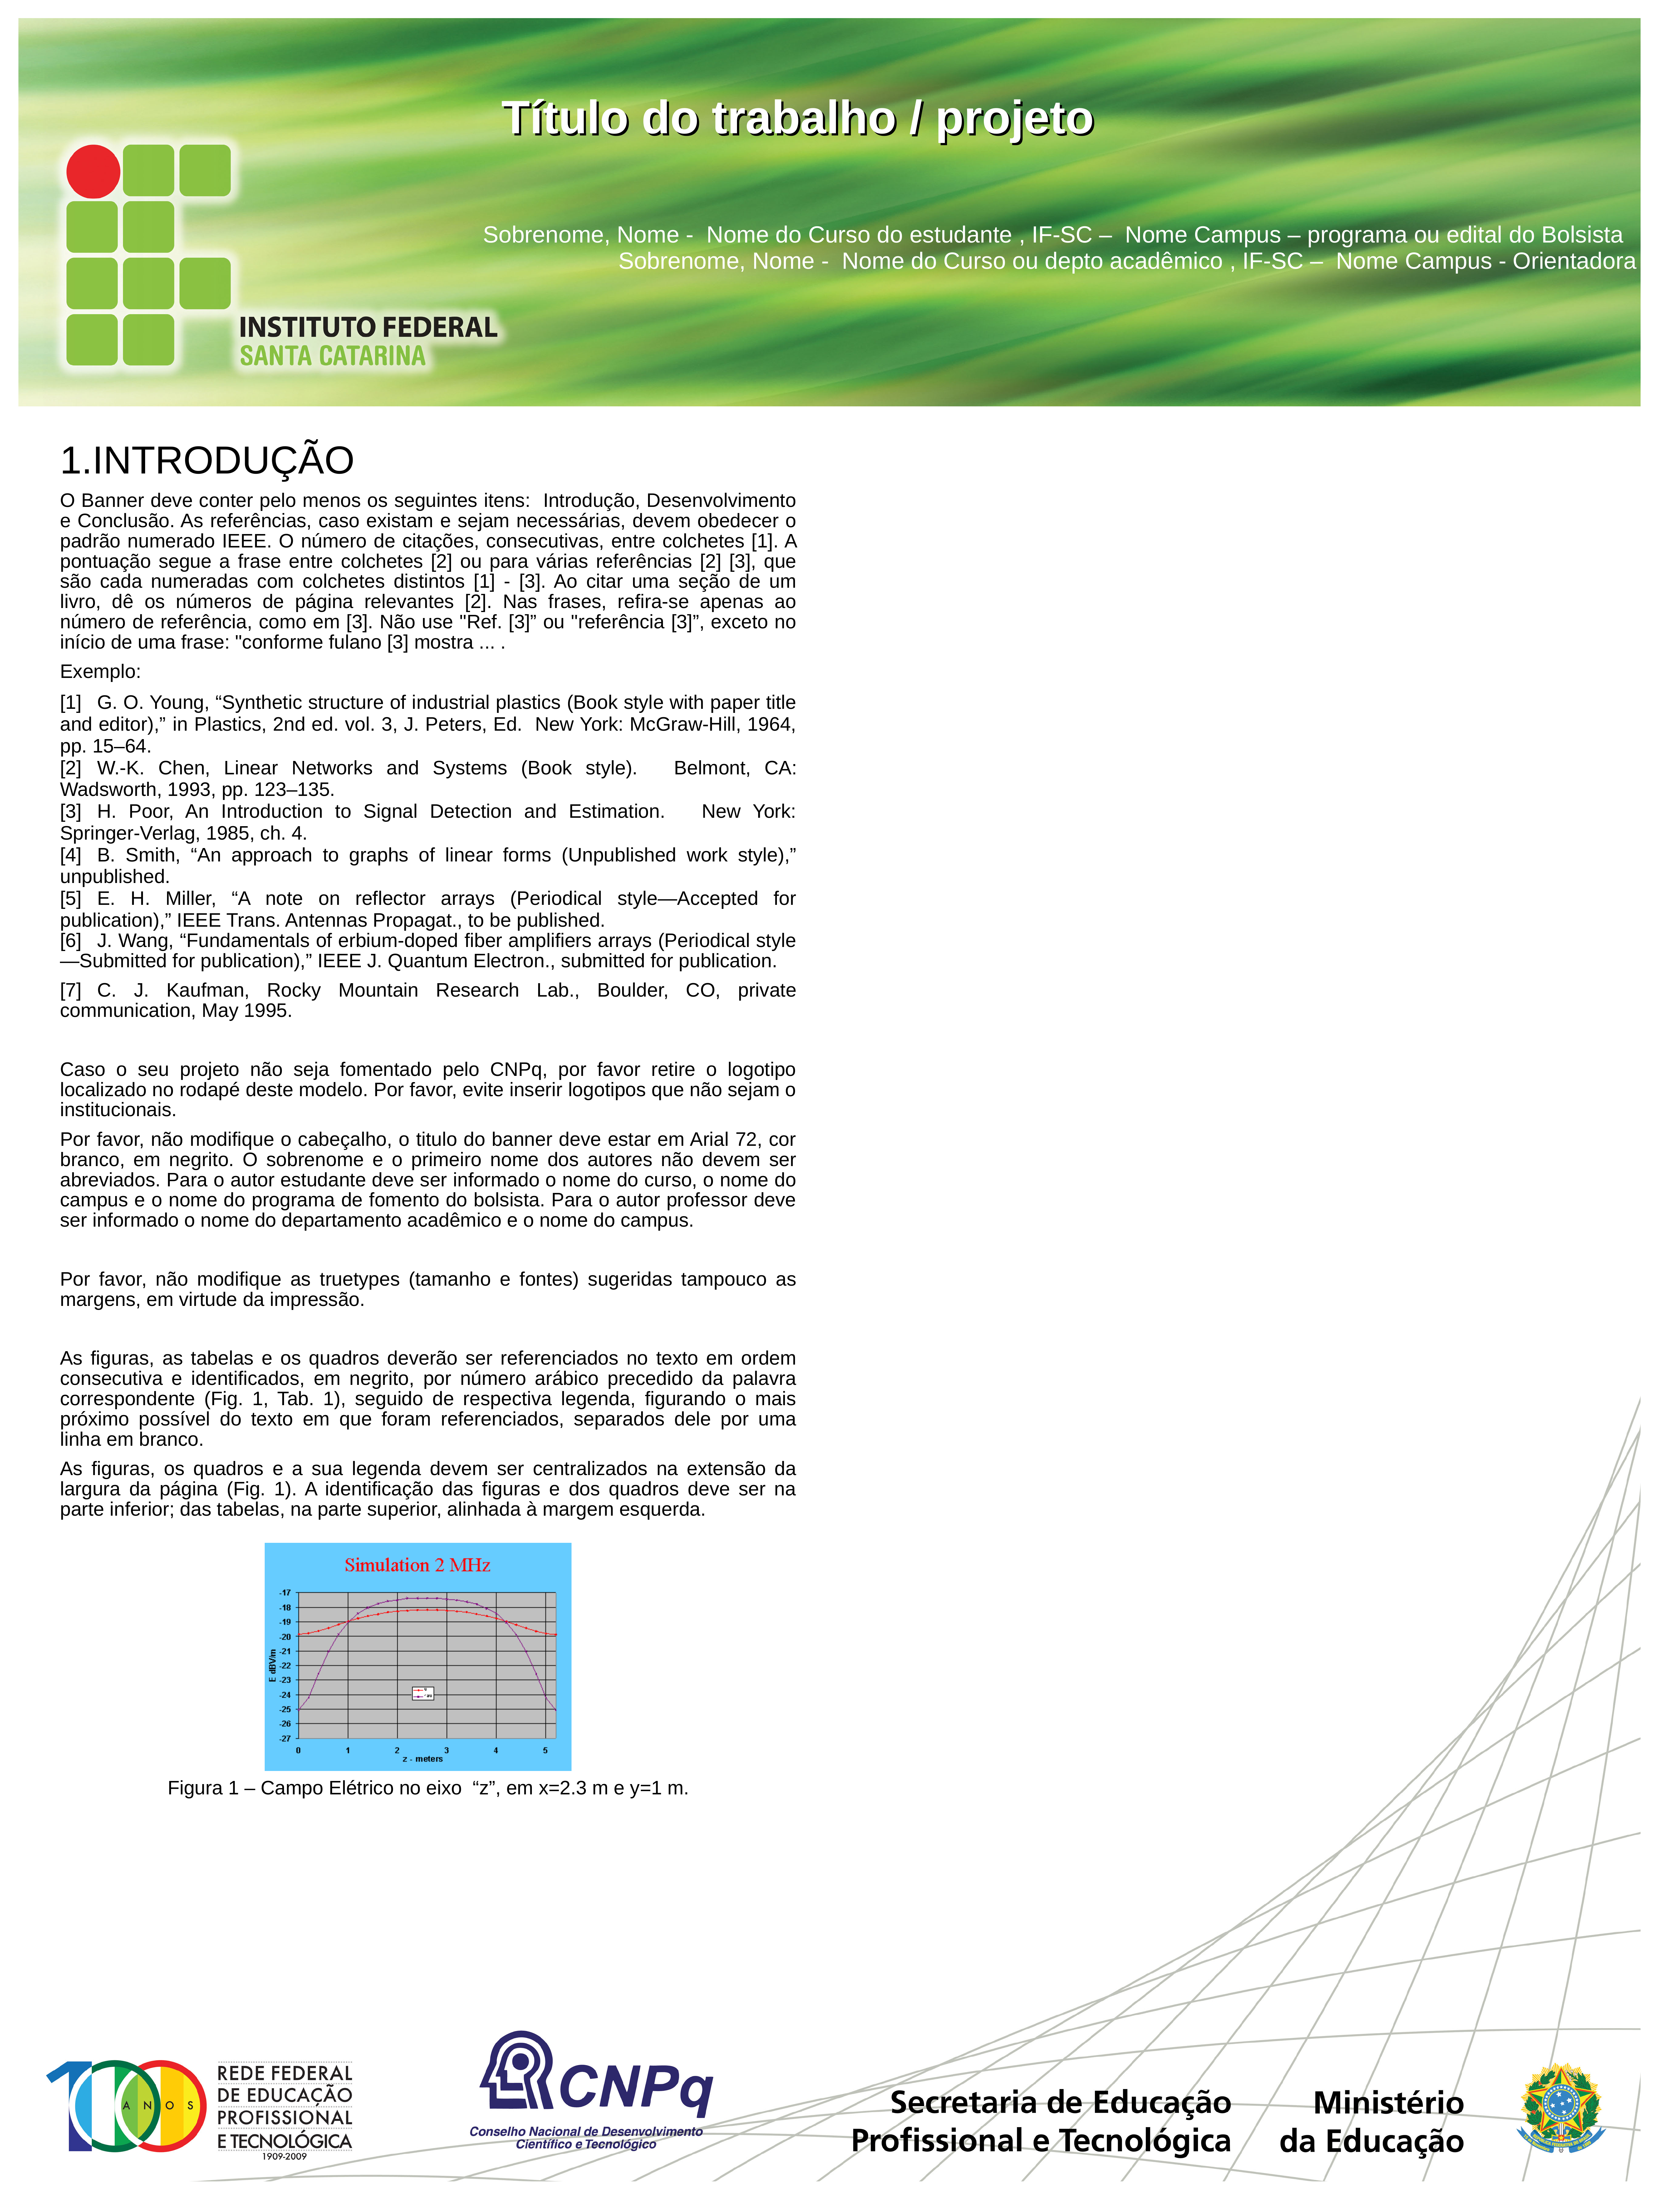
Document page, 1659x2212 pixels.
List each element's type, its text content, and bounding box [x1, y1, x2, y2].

list 1.INTRODUÇÃO O Banner deve conter pelo menos os seguintes itens: Introdução, Desenvolvimento e Conclusão. As referências, caso existam e sejam necessárias, devem obedecer o padrão numerado IEEE. O número de citações, consecutivas, entre colchetes [1]. A pontuação segue a frase entre colchetes [2] ou para várias referências [2] [3], que são cada numeradas com colchetes distintos [1] - [3]. Ao citar uma seção de um livro, dê os números de página relevantes [2]. Nas frases, refira-se apenas ao número de referência, como em [3]. Não use "Ref. [3]” ou "referência [3]”, exceto no início de uma frase: "conforme fulano [3] mostra ... . Exemplo: [1] G. O. Young, “Synthetic structure of industrial plastics (Book style with paper title and editor),” in Plastics, 2nd ed. vol. 3, J. Peters, Ed. New York: McGraw-Hill, 1964, pp. 15–64. [2] W.-K. Chen, Linear Networks and Systems (Book style). Belmont, CA: Wadsworth, 1993, pp. 123–135. [3] H. Poor, An Introduction to Signal Detection and Estimation. New York: Springer-Verlag, 1985, ch. 4. [4] B. Smith, “An approach to graphs of linear forms (Unpublished work style),” unpublished. [5] E. H. Miller, “A note on reflector arrays (Periodical style—Accepted for publication),” IEEE Trans. Antennas Propagat., to be published. [6] J. Wang, “Fundamentals of erbium-doped fiber amplifiers arrays (Periodical style—Submitted for publication),” IEEE J. Quantum Electron., submitted for publication. [7] C. J. Kaufman, Rocky Mountain Research Lab., Boulder, CO, private communication, May 1995. Caso o seu projeto não seja fomentado pelo CNPq, por favor retire o logotipo localizado no rodapé deste modelo. Por favor, evite inserir logotipos que não sejam o institucionais. Por favor, não modifique o cabeçalho, o titulo do banner deve estar em Arial 72, cor branco, em negrito. O sobrenome e o primeiro nome dos autores não devem ser abreviados. Para o autor estudante deve ser informado o nome do curso, o nome do campus e o nome do programa de fomento do bolsista. Para o autor professor deve ser informado o nome do departamento acadêmico e o nome do campus. Por favor, não modifique as truetypes (tamanho e fontes) sugeridas tampouco as margens, em virtude da impressão. As figuras, as tabelas e os quadros deverão ser referenciados no texto em ordem consecutiva e identificados, em negrito, por número arábico precedido da palavra correspondente (Fig. 1, Tab. 1), seguido de respectiva legenda, figurando o mais próximo possível do texto em que foram referenciados, separados dele por uma linha em branco. As figuras, os quadros e a sua legenda devem ser centralizados na extensão da largura da página (Fig. 1). A identificação das figuras e dos quadros deve ser na parte inferior; das tabelas, na parte superior, alinhada à margem esquerda. Figura 1 – Campo Elétrico no eixo “z”, em x=2.3 m e y=1 m. [55, 439, 802, 2024]
picture [18, 18, 1641, 2181]
text_box Sobrenome, Nome - Nome do Curso do estudante , IF-SC – Nome Campus – programa ou edital do Bolsista Sobrenome, Nome - Nome do Curso ou depto acadêmico , IF-SC – Nome Campus - Orientadora [461, 193, 1659, 311]
text_box Título do trabalho / projeto [479, 37, 1641, 155]
